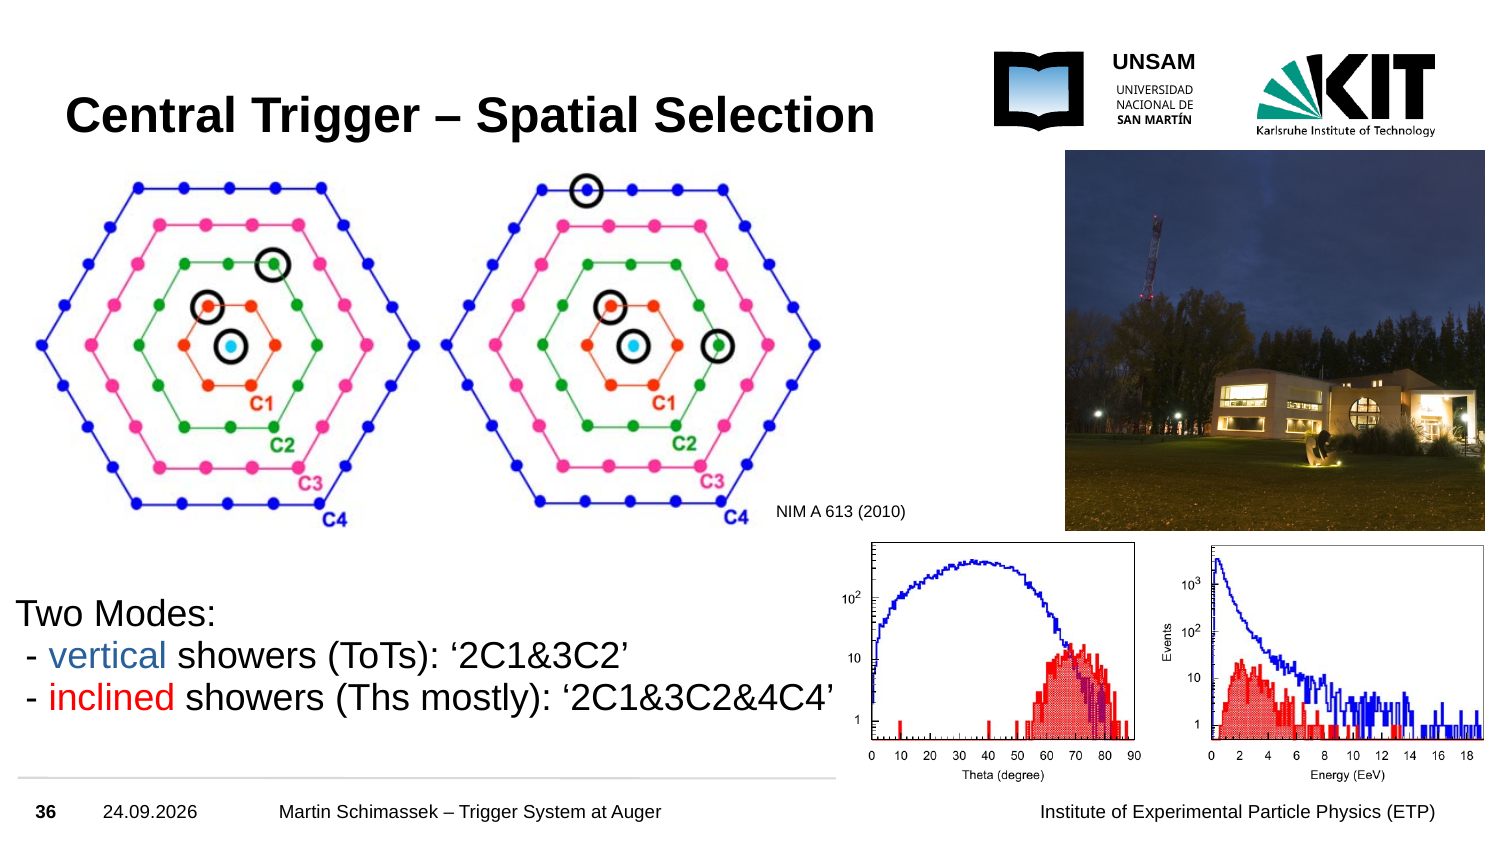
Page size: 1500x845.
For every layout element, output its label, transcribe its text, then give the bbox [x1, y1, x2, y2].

text_box NIM A 613 (2010) [761, 495, 931, 529]
picture [1257, 54, 1435, 137]
picture [1065, 150, 1486, 531]
slide_number <number> [35, 778, 89, 844]
title Central Trigger – Spatial Selection [64, 48, 1192, 144]
picture [15, 149, 1493, 789]
slide_number 01.11.2021 [102, 778, 272, 844]
text_box Two Modes: - vertical showers (ToTs): ‘2C1&3C2’ - inclined showers (Ths mostly): ‘2C1&3C2&4C4’ [0, 585, 836, 766]
